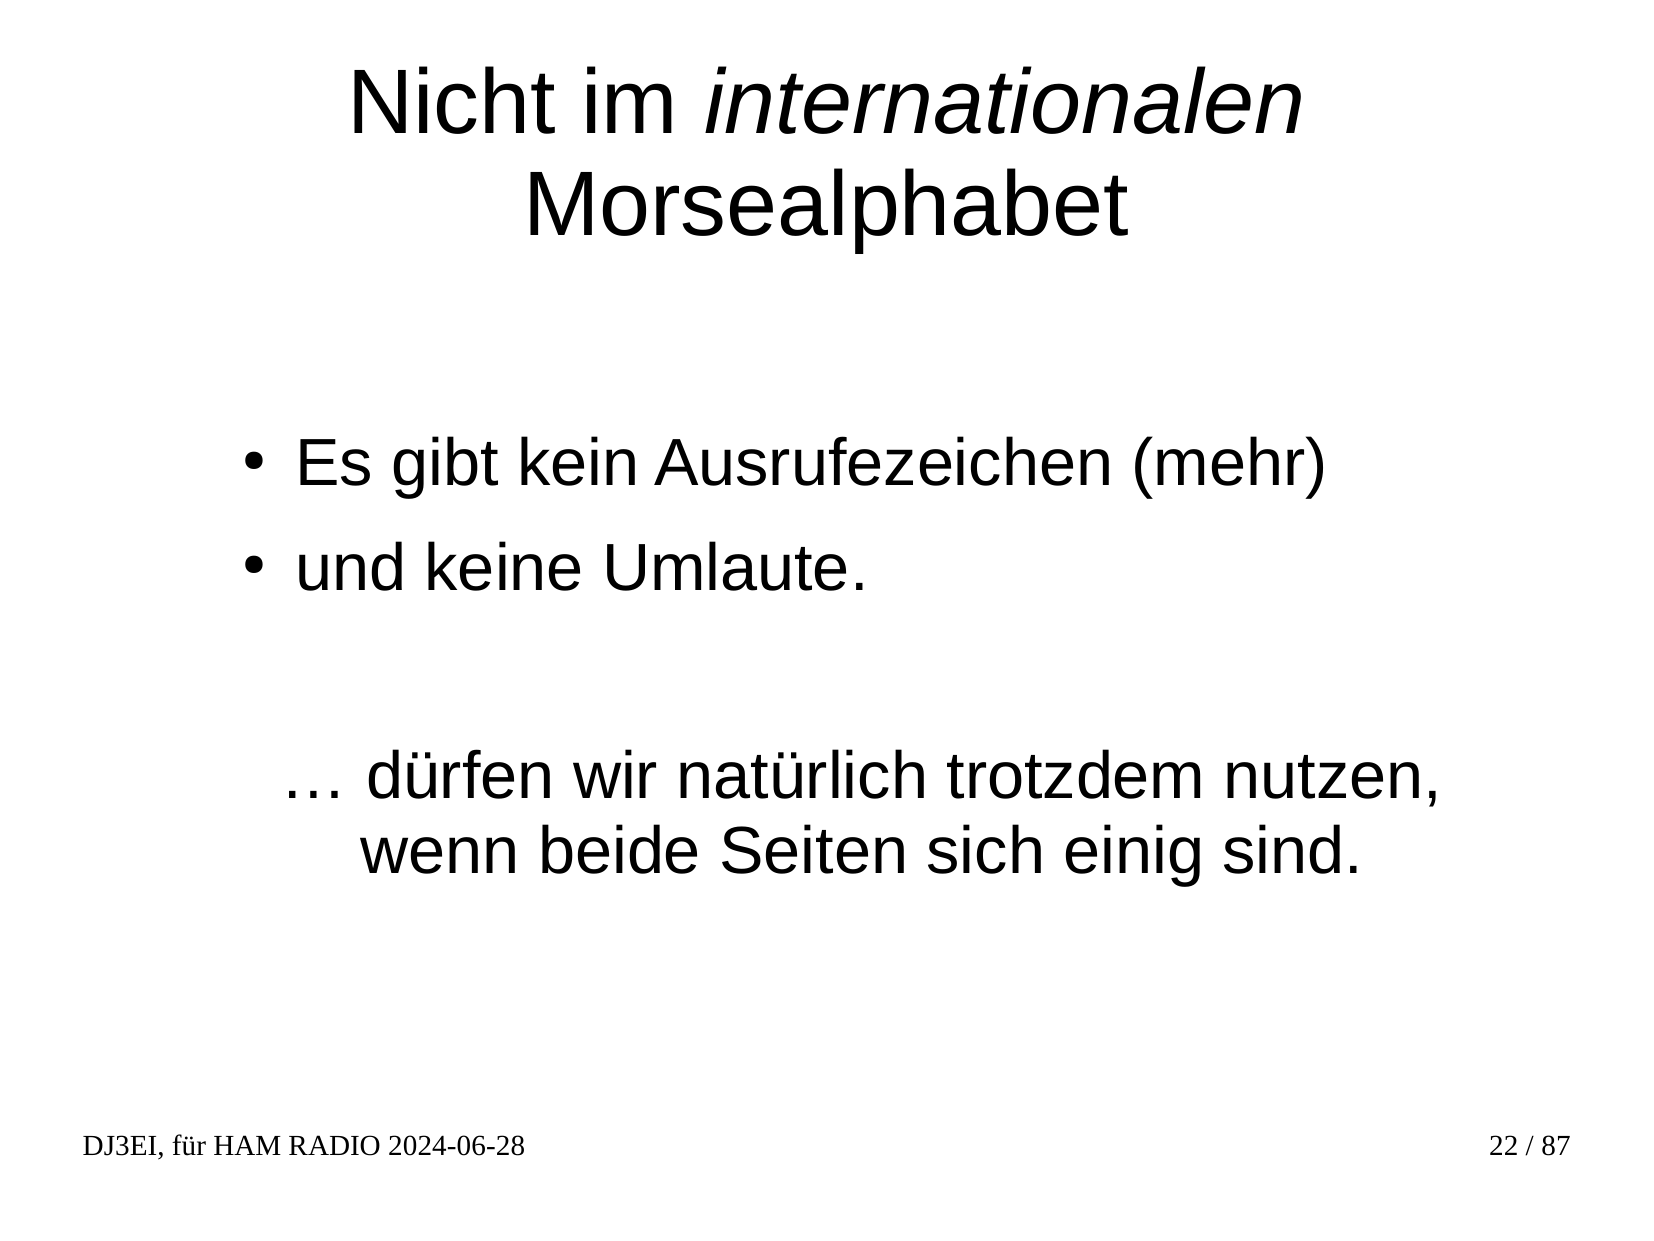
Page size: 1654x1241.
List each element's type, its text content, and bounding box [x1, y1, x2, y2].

title Nicht im internationalen Morsealphabet [82, 49, 1571, 257]
list Es gibt kein Ausrufezeichen (mehr) und keine Umlaute. … dürfen wir natürlich trotzdem nutzen, wenn beide Seiten sich einig sind. [224, 425, 1501, 957]
